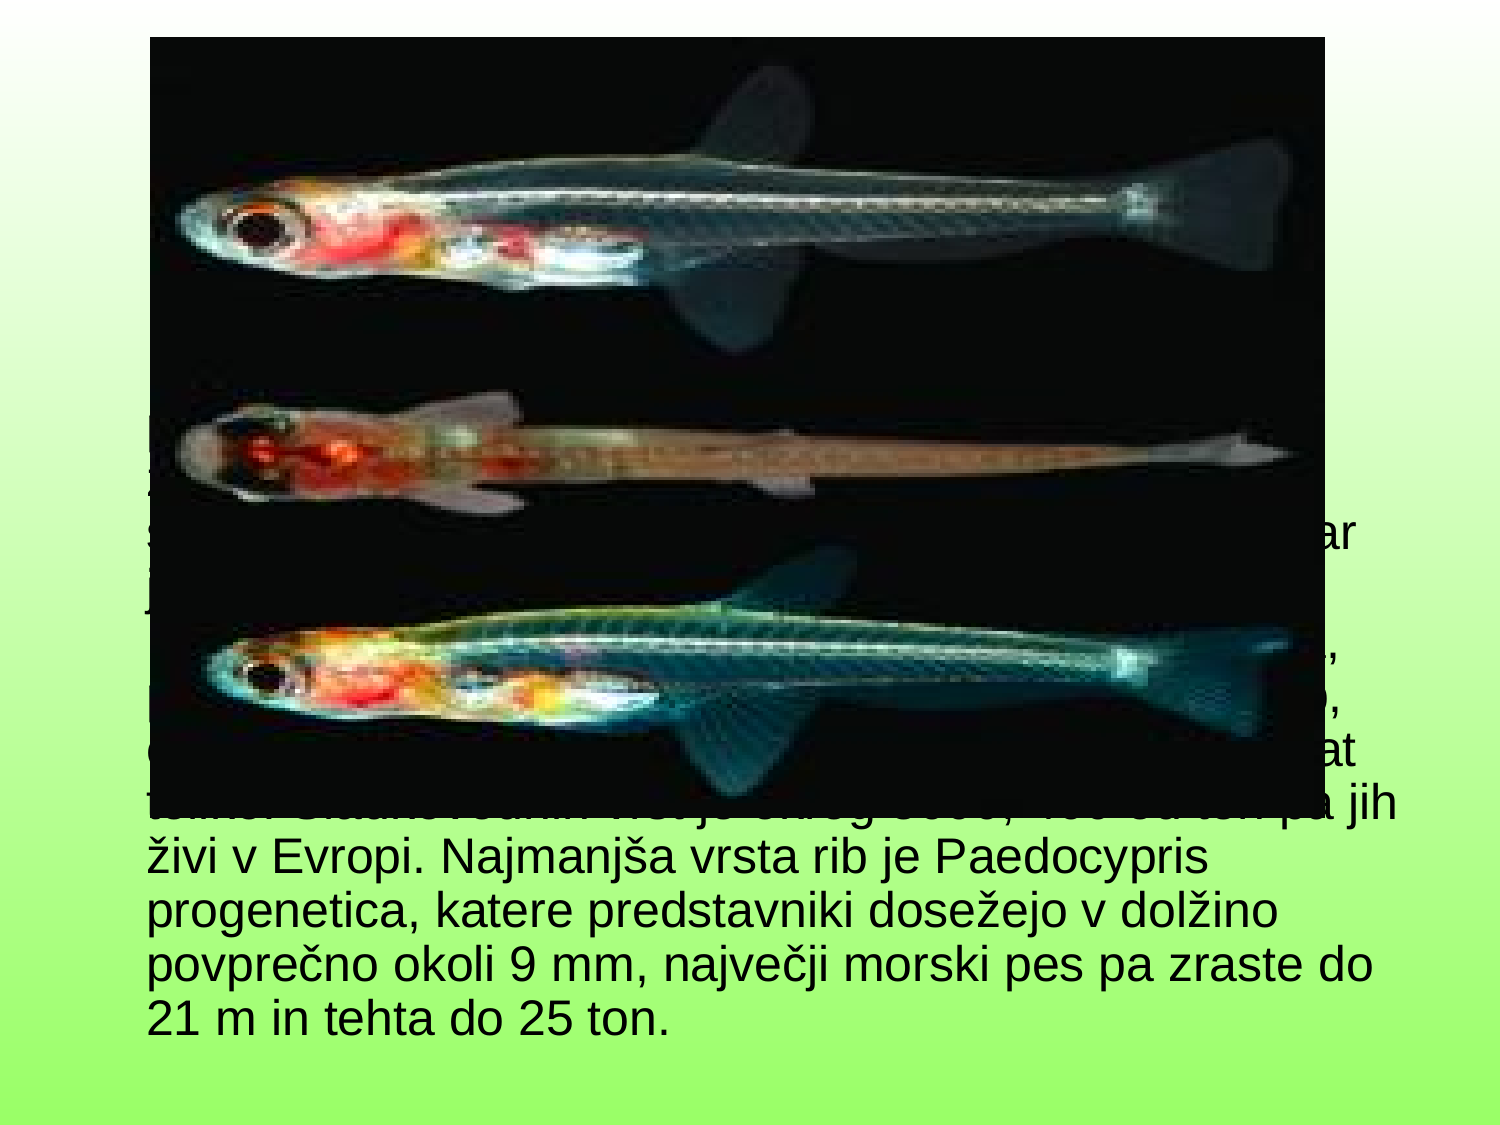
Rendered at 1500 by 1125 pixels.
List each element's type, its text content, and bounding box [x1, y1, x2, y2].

picture [150, 37, 1325, 818]
list Ribe so ektotermni ( hladnokrvni ) vretenčarji, ki so prilagojeni na življenje v vodnem okolju, za vse je značilno da dihajo s škrgami. Imajo parne plavuti ter sluzasto kožo z luskami. Njihovo telo je vretenasto, kar jim omogoča odlično premagovanje vodnega upora. Parne plavuti so prsne in trebušne, neparne pa repna, podrepna in hrbtna. Znanih je približno 20.000 vrst rib, čeprav nekateri znanstveniki menijo, da jih je še enkrat toliko. Sladkovodnih vrst je okrog 5000, 400 od teh pa jih živi v Evropi. Najmanjša vrsta rib je Paedocypris progenetica, katere predstavniki dosežejo v dolžino povprečno okoli 9 mm, največji morski pes pa zraste do 21 m in tehta do 25 ton. [75, 337, 1425, 1080]
